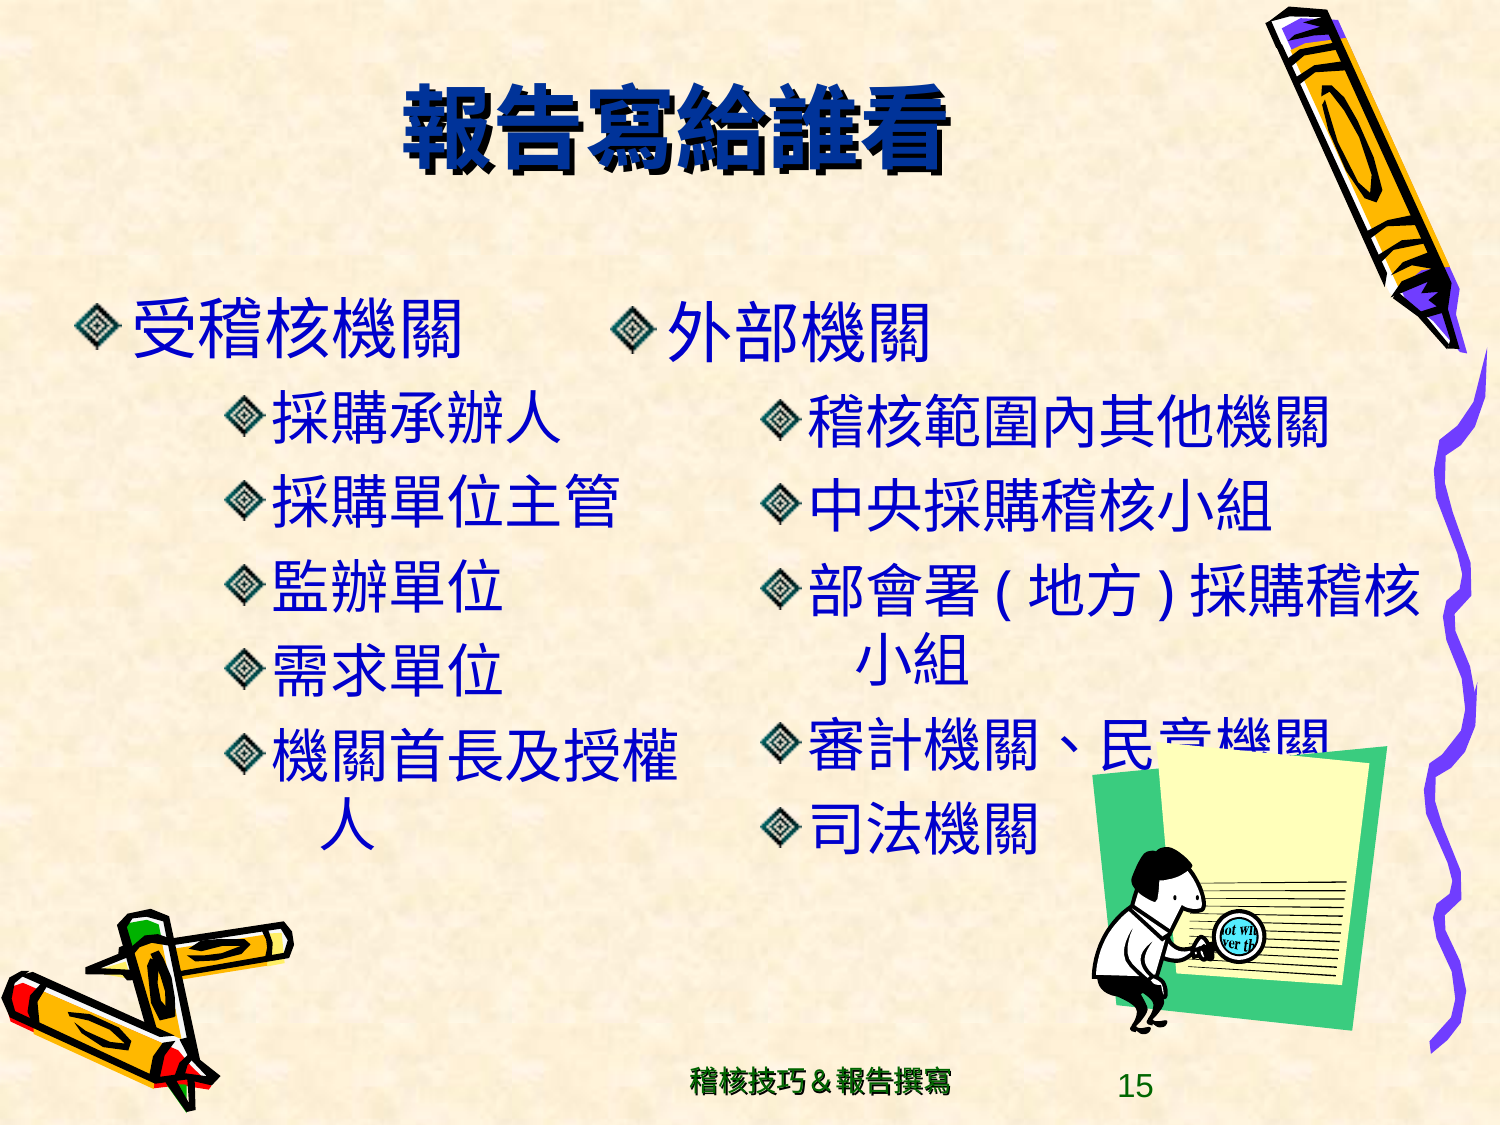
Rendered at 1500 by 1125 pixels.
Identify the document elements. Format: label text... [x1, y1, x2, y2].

list 外部機關 稽核範圍內其他機關 中央採購稽核小組 部會署(地方)採購稽核小組 審計機關、民意機關 司法機關 [595, 282, 1476, 892]
title 報告寫給誰看 [112, 24, 1240, 188]
text_box 稽核技巧＆報告撰寫 [583, 1055, 1059, 1100]
text_box [1102, 1056, 1415, 1101]
list 受稽核機關 採購承辦人 採購單位主管 監辦單位 需求單位 機關首長及授權人 [59, 278, 713, 953]
picture [1091, 741, 1388, 1035]
